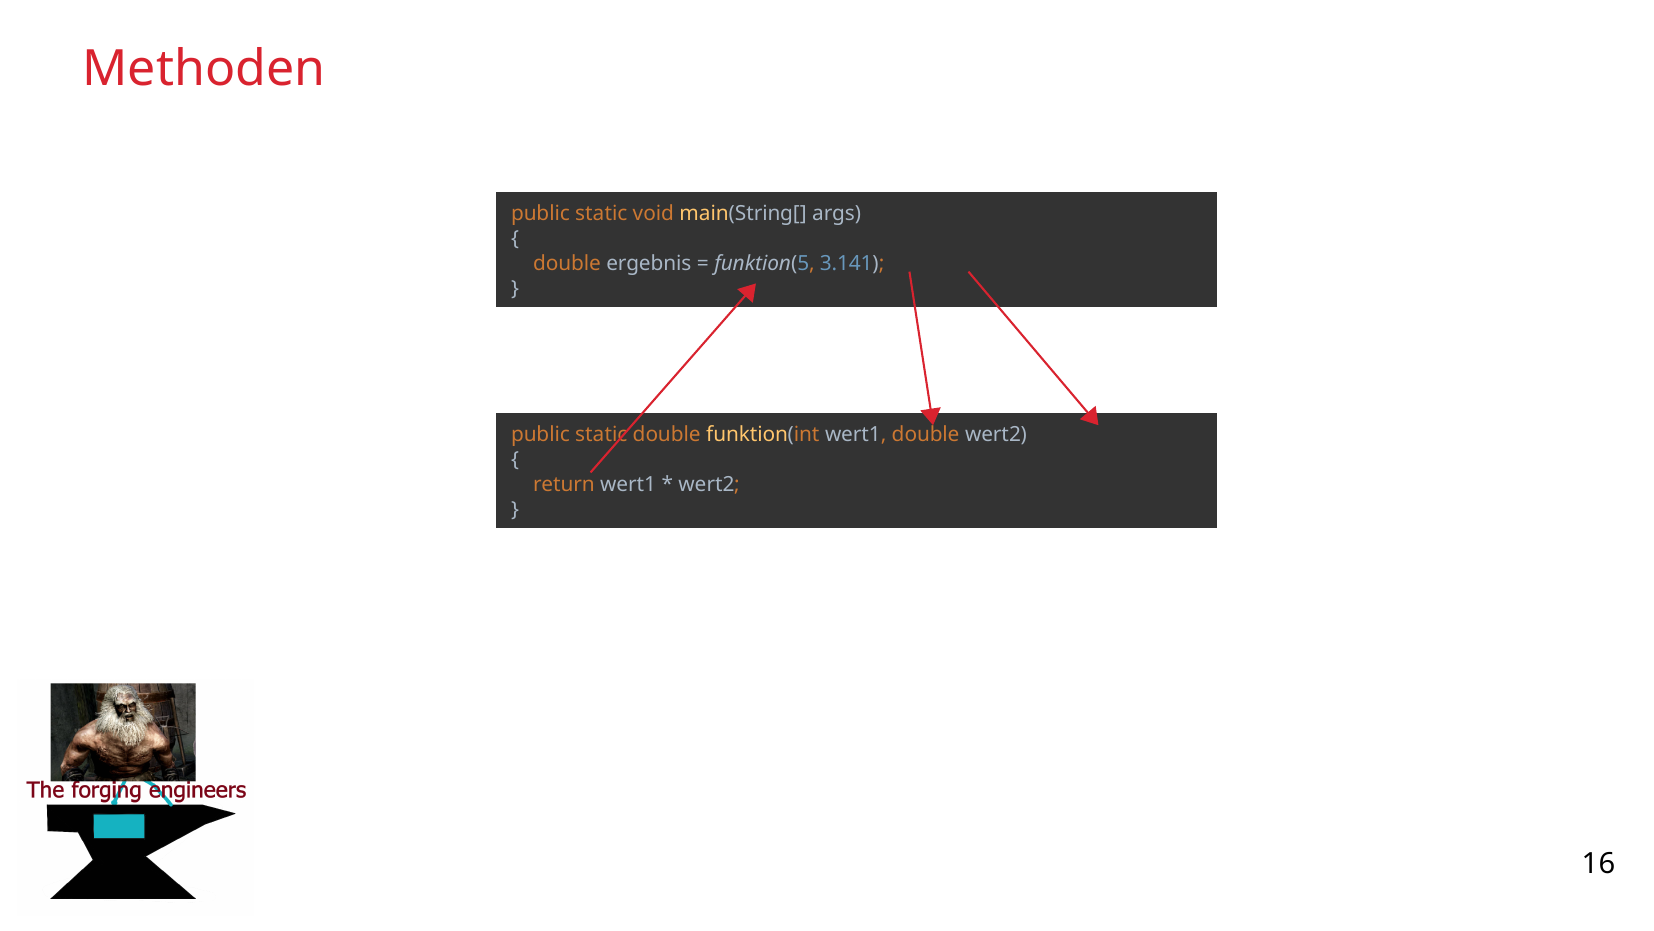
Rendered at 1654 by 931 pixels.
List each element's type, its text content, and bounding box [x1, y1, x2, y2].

text_box public static void main(String[] args) { double ergebnis = funktion(5, 3.141); } [496, 192, 1217, 307]
picture [17, 679, 254, 916]
text_box public static double funktion(int wert1, double wert2) { return wert1 * wert2; } [496, 413, 1217, 528]
title Methoden [82, 37, 1571, 95]
